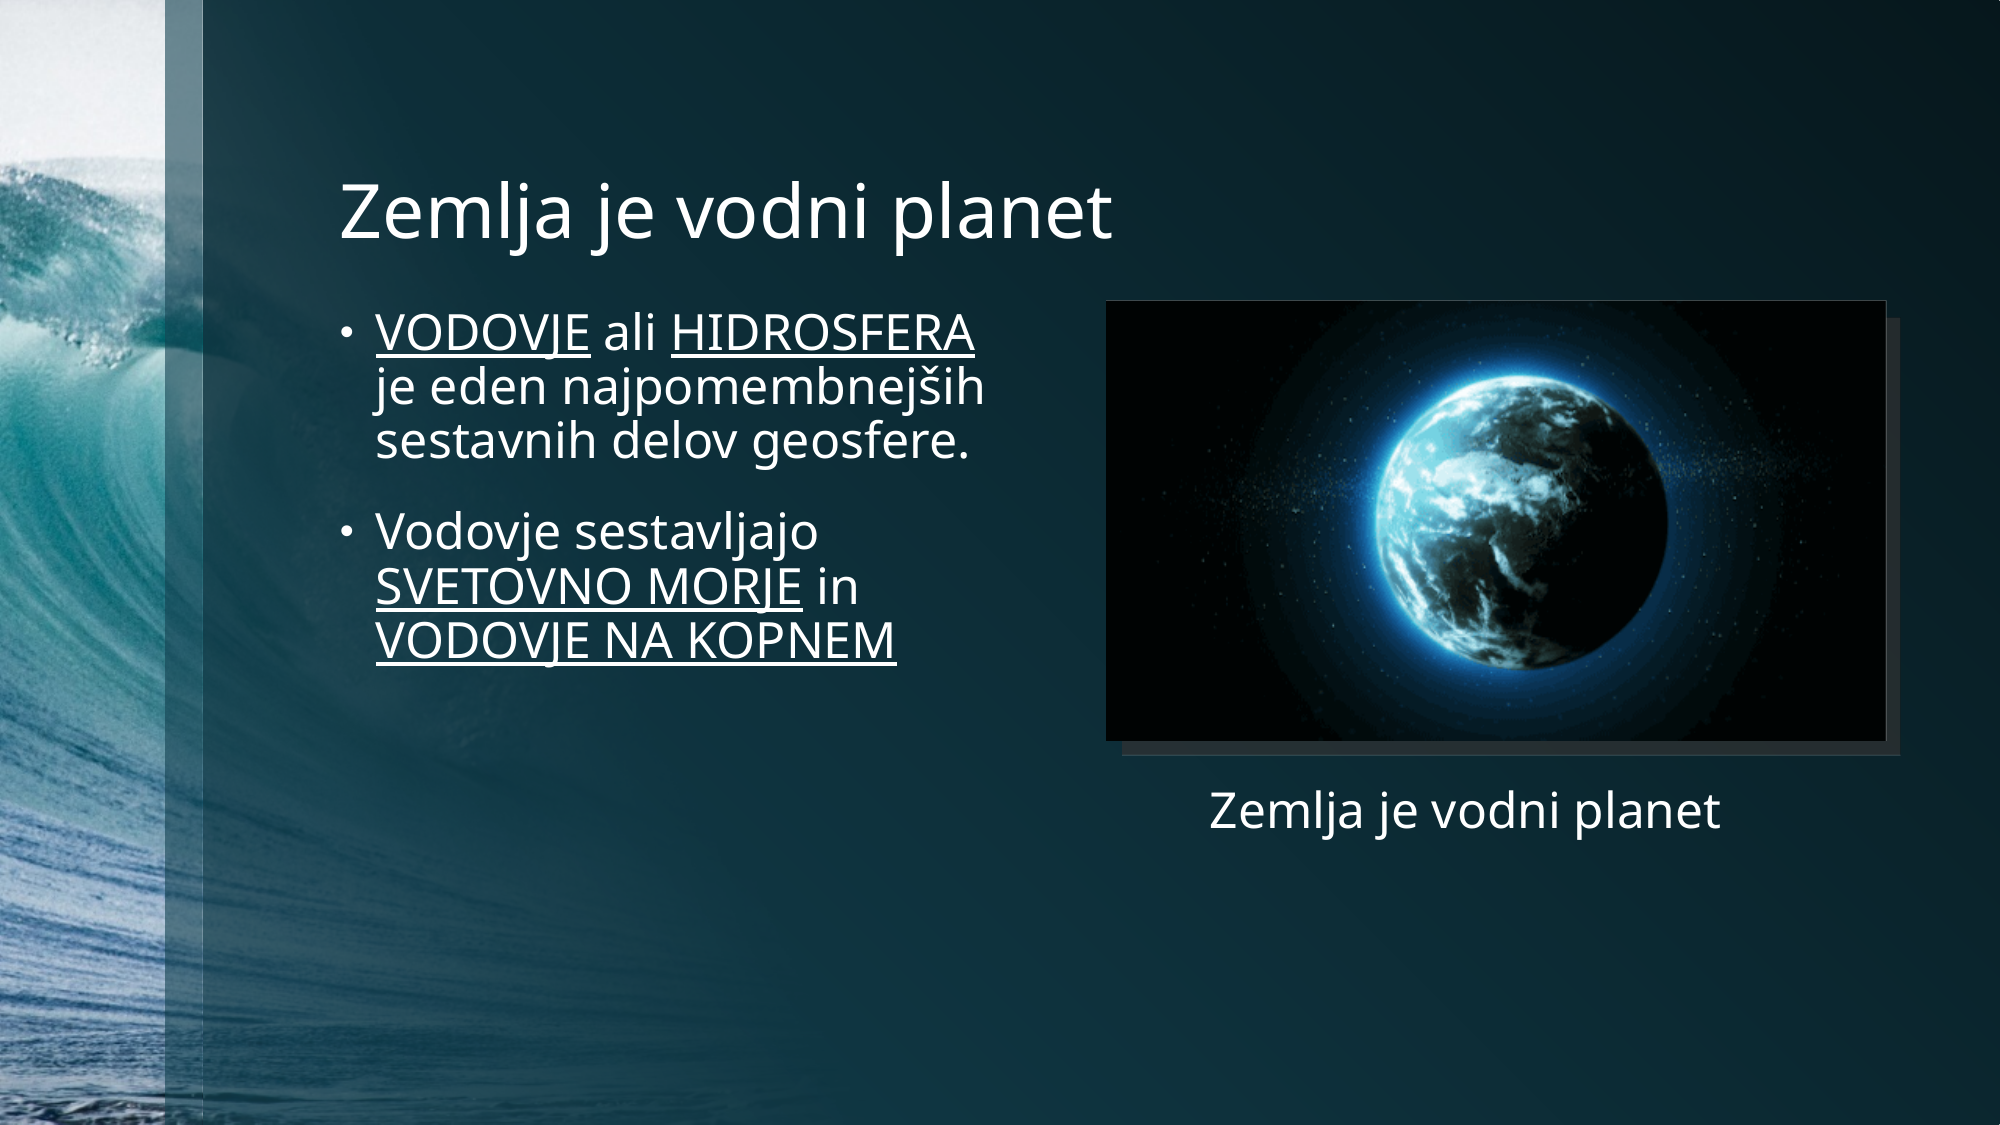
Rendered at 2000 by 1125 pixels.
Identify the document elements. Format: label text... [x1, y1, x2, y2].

text_box Zemlja je vodni planet [1194, 778, 1799, 847]
list VODOVJE ali HIDROSFERA je eden najpomembnejših sestavnih delov geosfere. Vodovje sestavljajo SVETOVNO MORJE in VODOVJE NA KOPNEM [324, 299, 1036, 1025]
picture [0, 0, 2000, 1125]
title Zemlja je vodni planet [324, 62, 1825, 263]
